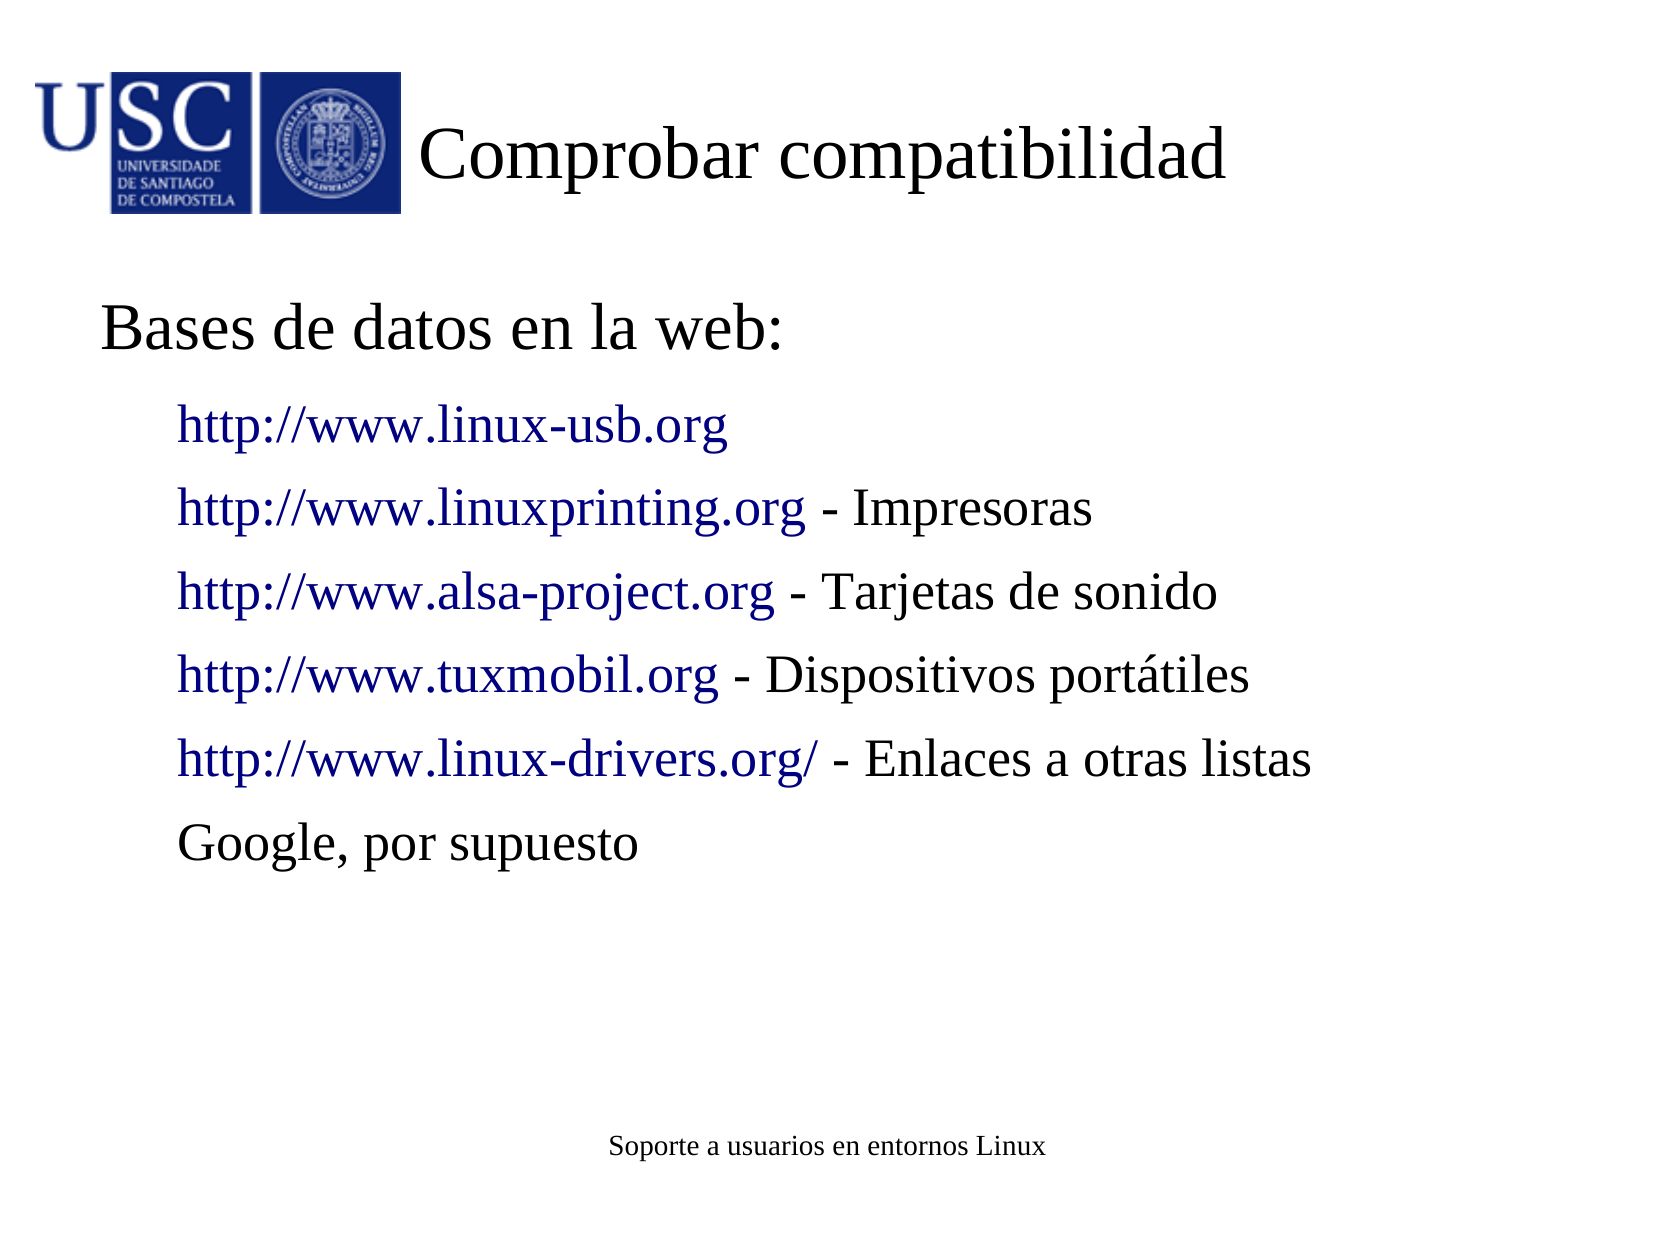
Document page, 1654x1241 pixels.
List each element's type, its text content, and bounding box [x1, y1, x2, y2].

picture [35, 72, 401, 214]
title Comprobar compatibilidad [418, 49, 1571, 257]
list Bases de datos en la web: http://www.linux-usb.org http://www.linuxprinting.org - Impresoras http://www.alsa-project.org - Tarjetas de sonido http://www.tuxmobil.org - Dispositivos portátiles http://www.linux-drivers.org/ - Enlaces a otras listas Google, por supuesto [82, 290, 1571, 1109]
